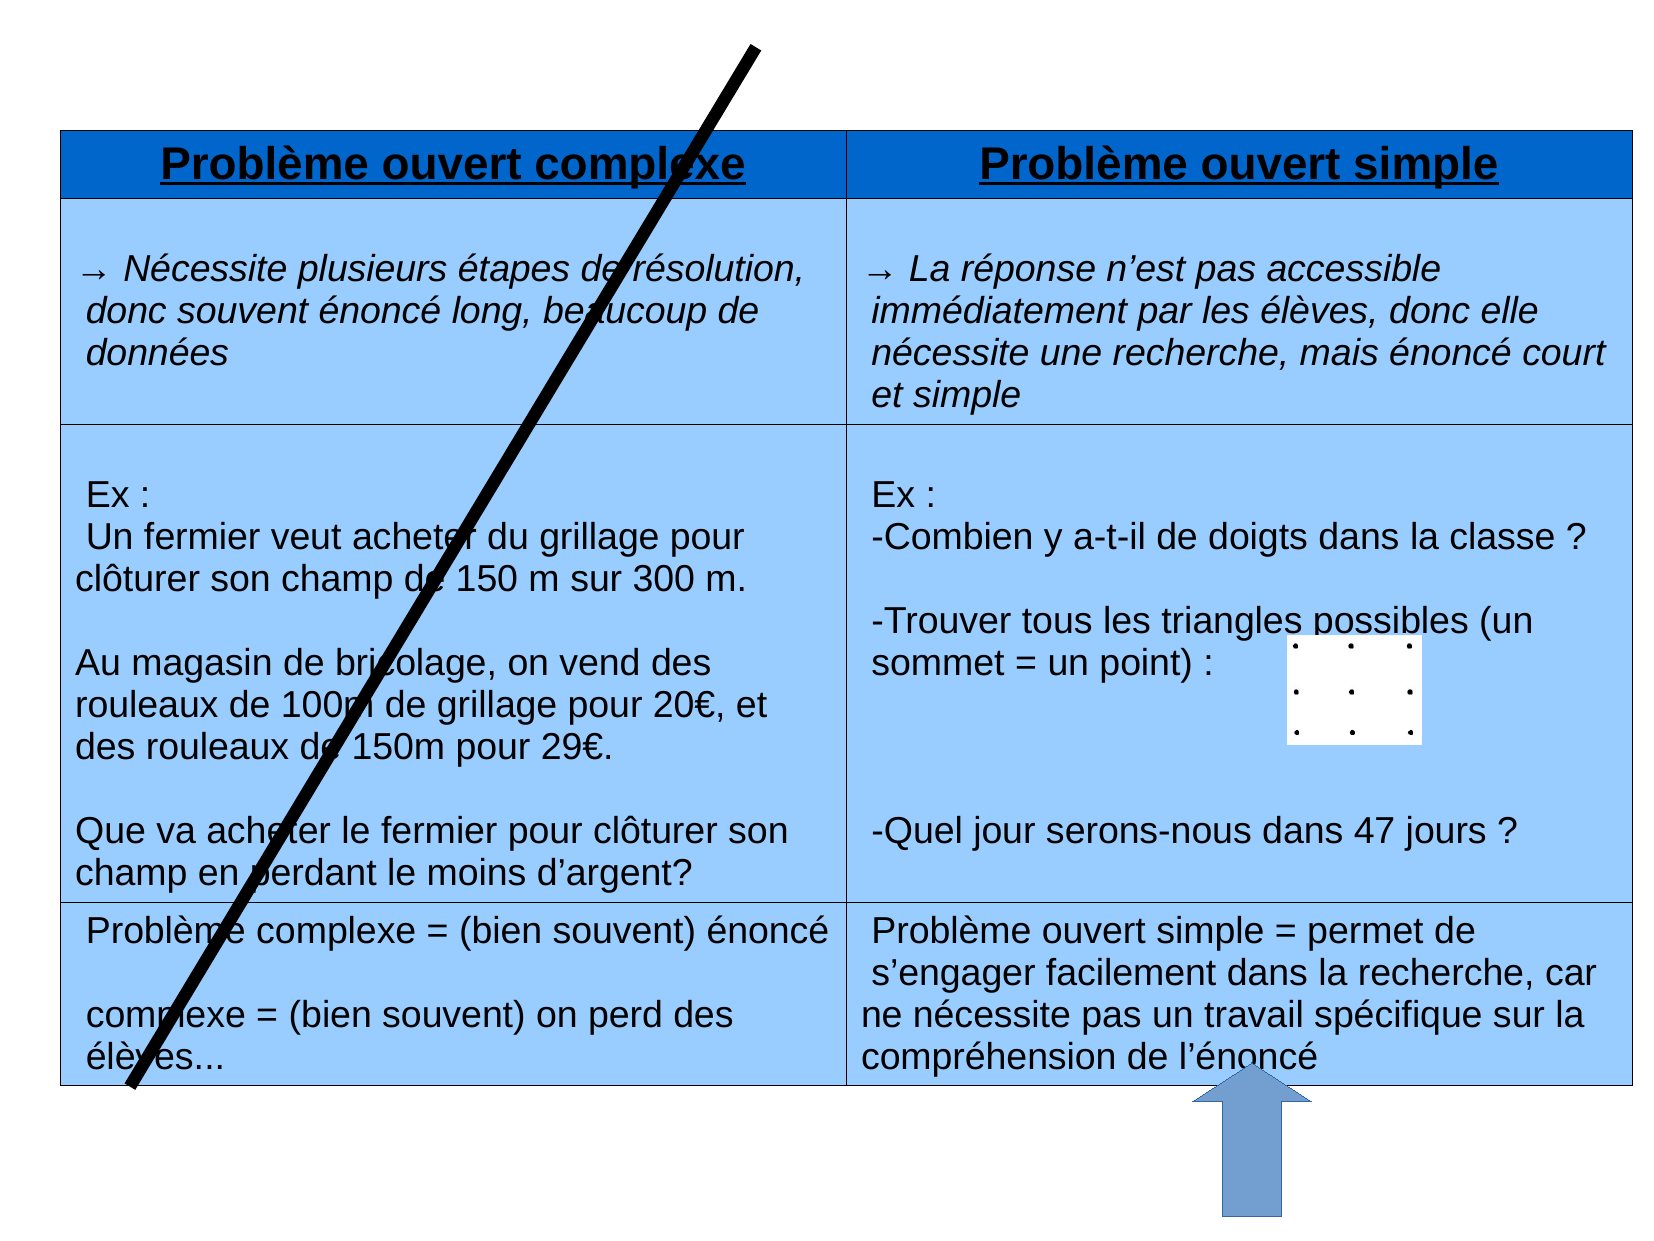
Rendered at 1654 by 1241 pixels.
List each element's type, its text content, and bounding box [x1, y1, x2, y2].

table_cell → Nécessite plusieurs étapes de résolution, donc souvent énoncé long, beaucoup de données [61, 199, 656, 424]
text_box [1192, 1062, 1312, 1217]
table_cell Problème ouvert simple = permet de s’engager facilement dans la recherche, car ne nécessite pas un travail spécifique sur la compréhension de l’énoncé [847, 903, 1632, 1085]
table_cell Problème complexe = (bien souvent) énoncé complexe = (bien souvent) on perd des élèves... [61, 903, 232, 1085]
table_cell → Nécessite plusieurs étapes de résolution, donc souvent énoncé long, beaucoup de données [537, 199, 846, 424]
table_cell Problème complexe = (bien souvent) énoncé complexe = (bien souvent) on perd des élèves... [139, 903, 846, 1085]
table_cell Ex : Un fermier veut acheter du grillage pour clôturer son champ de 150 m sur 300 m. Au magasin de bricolage, on vend des rouleaux de 100m de grillage pour 20€, et des rouleaux de 150m pour 29€. Que va acheter le fermier pour clôturer son champ en perdant le moins d’argent? [61, 425, 520, 902]
table_header Problème ouvert complexe [674, 131, 846, 198]
table_cell Ex : -Combien y a-t-il de doigts dans la classe ? -Trouver tous les triangles possibles (un sommet = un point) : -Quel jour serons-nous dans 47 jours ? [847, 425, 1632, 902]
table_cell → La réponse n’est pas accessible immédiatement par les élèves, donc elle nécessite une recherche, mais énoncé court et simple [847, 199, 1632, 424]
table_cell Ex : Un fermier veut acheter du grillage pour clôturer son champ de 150 m sur 300 m. Au magasin de bricolage, on vend des rouleaux de 100m de grillage pour 20€, et des rouleaux de 150m pour 29€. Que va acheter le fermier pour clôturer son champ en perdant le moins d’argent? [250, 425, 846, 902]
table_header Problème ouvert simple [847, 131, 1632, 198]
table_header Problème ouvert complexe [61, 131, 697, 198]
picture [1287, 635, 1422, 745]
